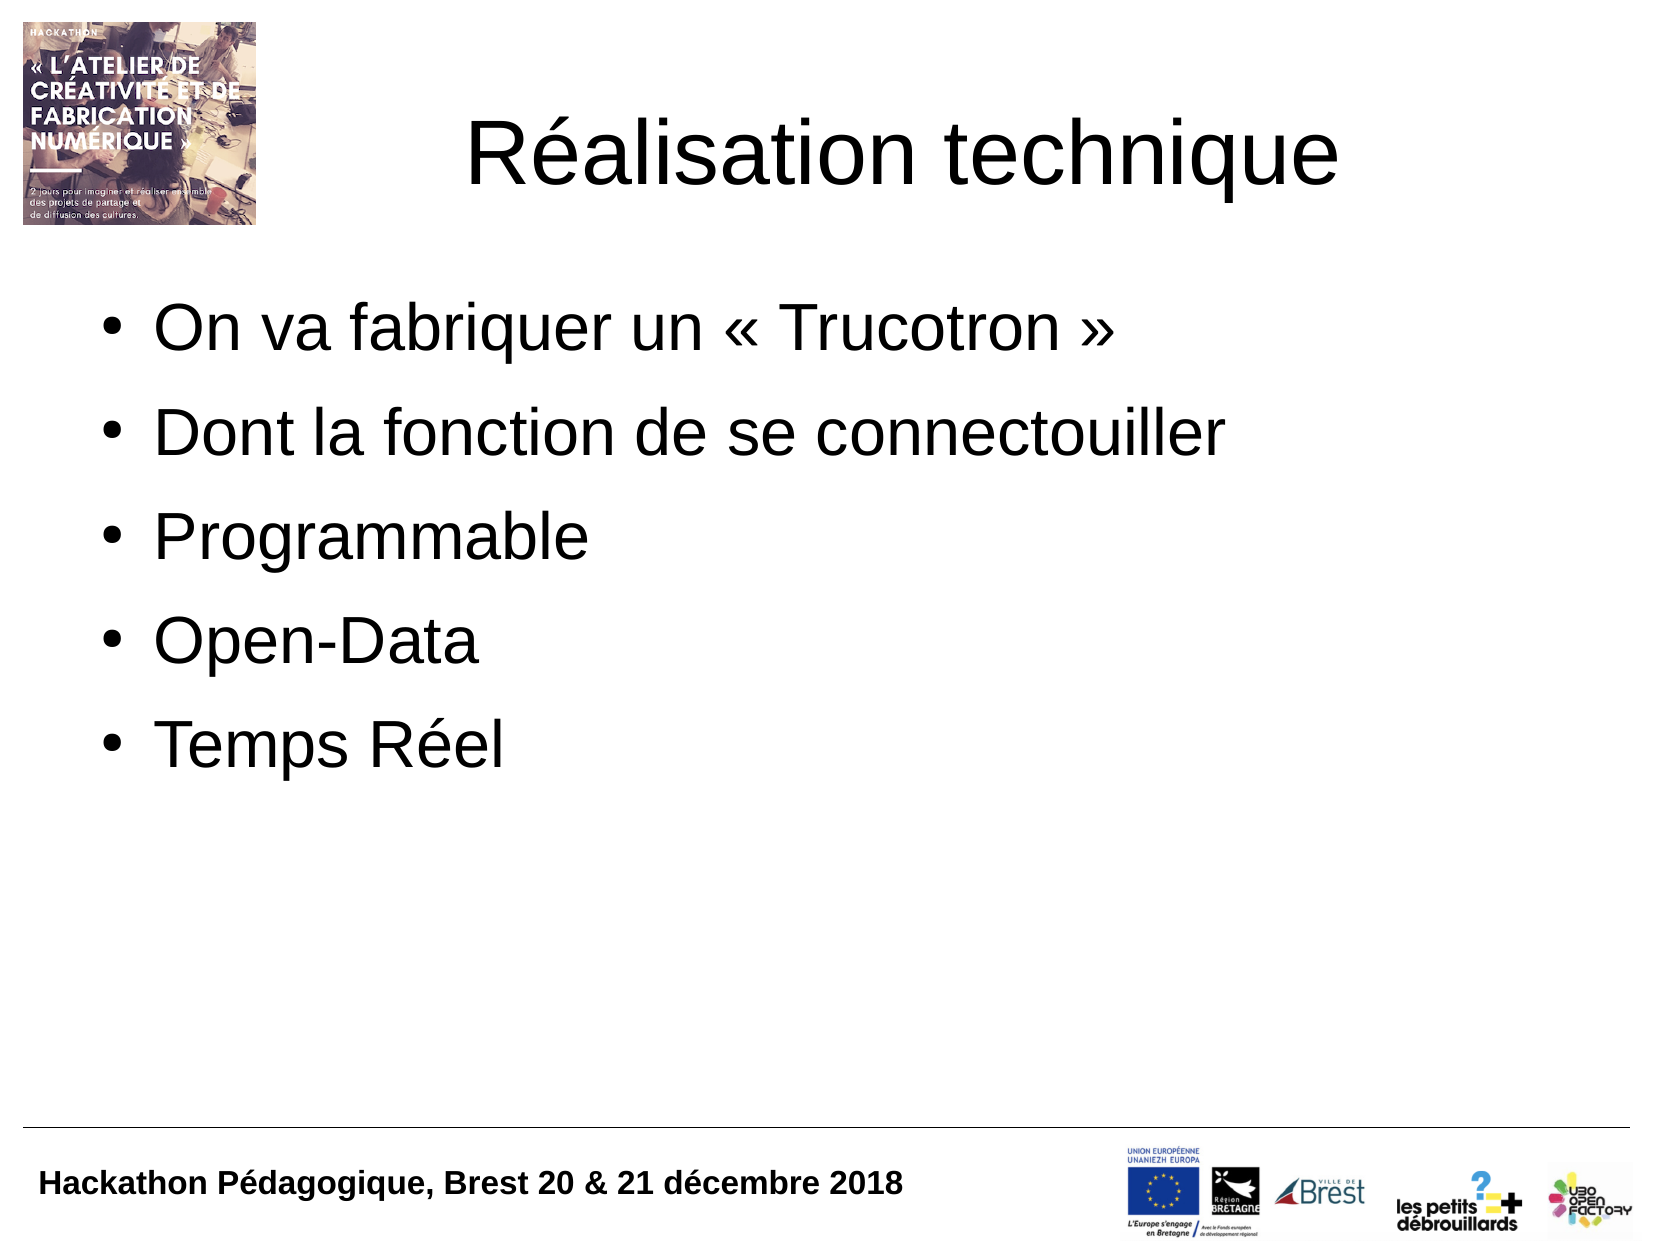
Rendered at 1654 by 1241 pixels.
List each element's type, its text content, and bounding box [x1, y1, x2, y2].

list On va fabriquer un « Trucotron » Dont la fonction de se connectouiller Programmable Open-Data Temps Réel [82, 290, 1571, 1109]
title Réalisation technique [236, 49, 1571, 257]
picture [23, 22, 256, 225]
picture [1120, 1137, 1642, 1241]
text_box Hackathon Pédagogique, Brest 20 & 21 décembre 2018 [23, 1157, 945, 1210]
